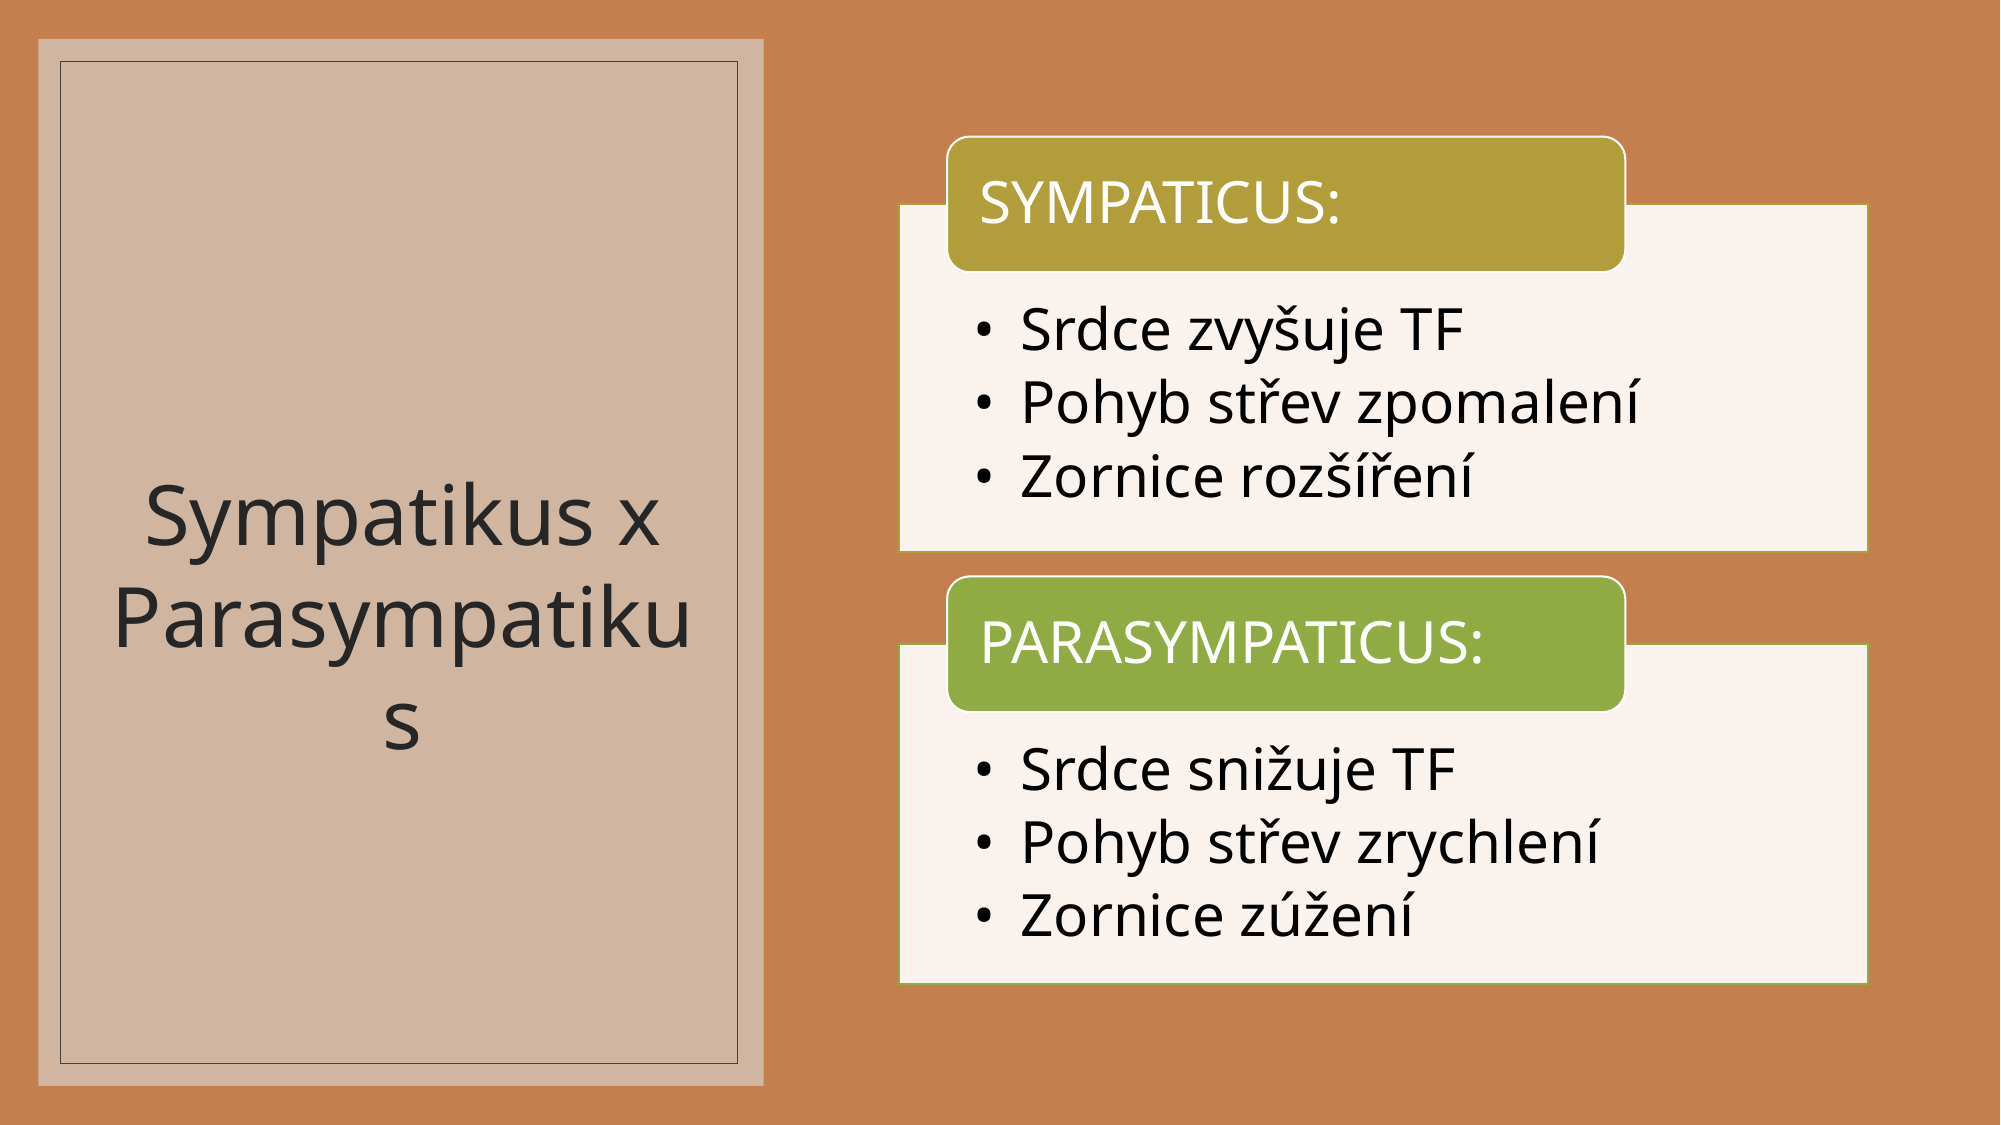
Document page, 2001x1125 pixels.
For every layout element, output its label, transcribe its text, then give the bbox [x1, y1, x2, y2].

text_box SYMPATICUS: [947, 136, 1626, 273]
text_box [0, 0, 2000, 1125]
text_box PARASYMPATICUS: [947, 576, 1626, 713]
text_box Srdce zvyšuje TF Pohyb střev zpomalení Zornice rozšíření [898, 204, 1868, 552]
title Sympatikus x Parasympatikus [94, 91, 712, 1029]
text_box Srdce snižuje TF Pohyb střev zrychlení Zornice zúžení [898, 644, 1868, 985]
